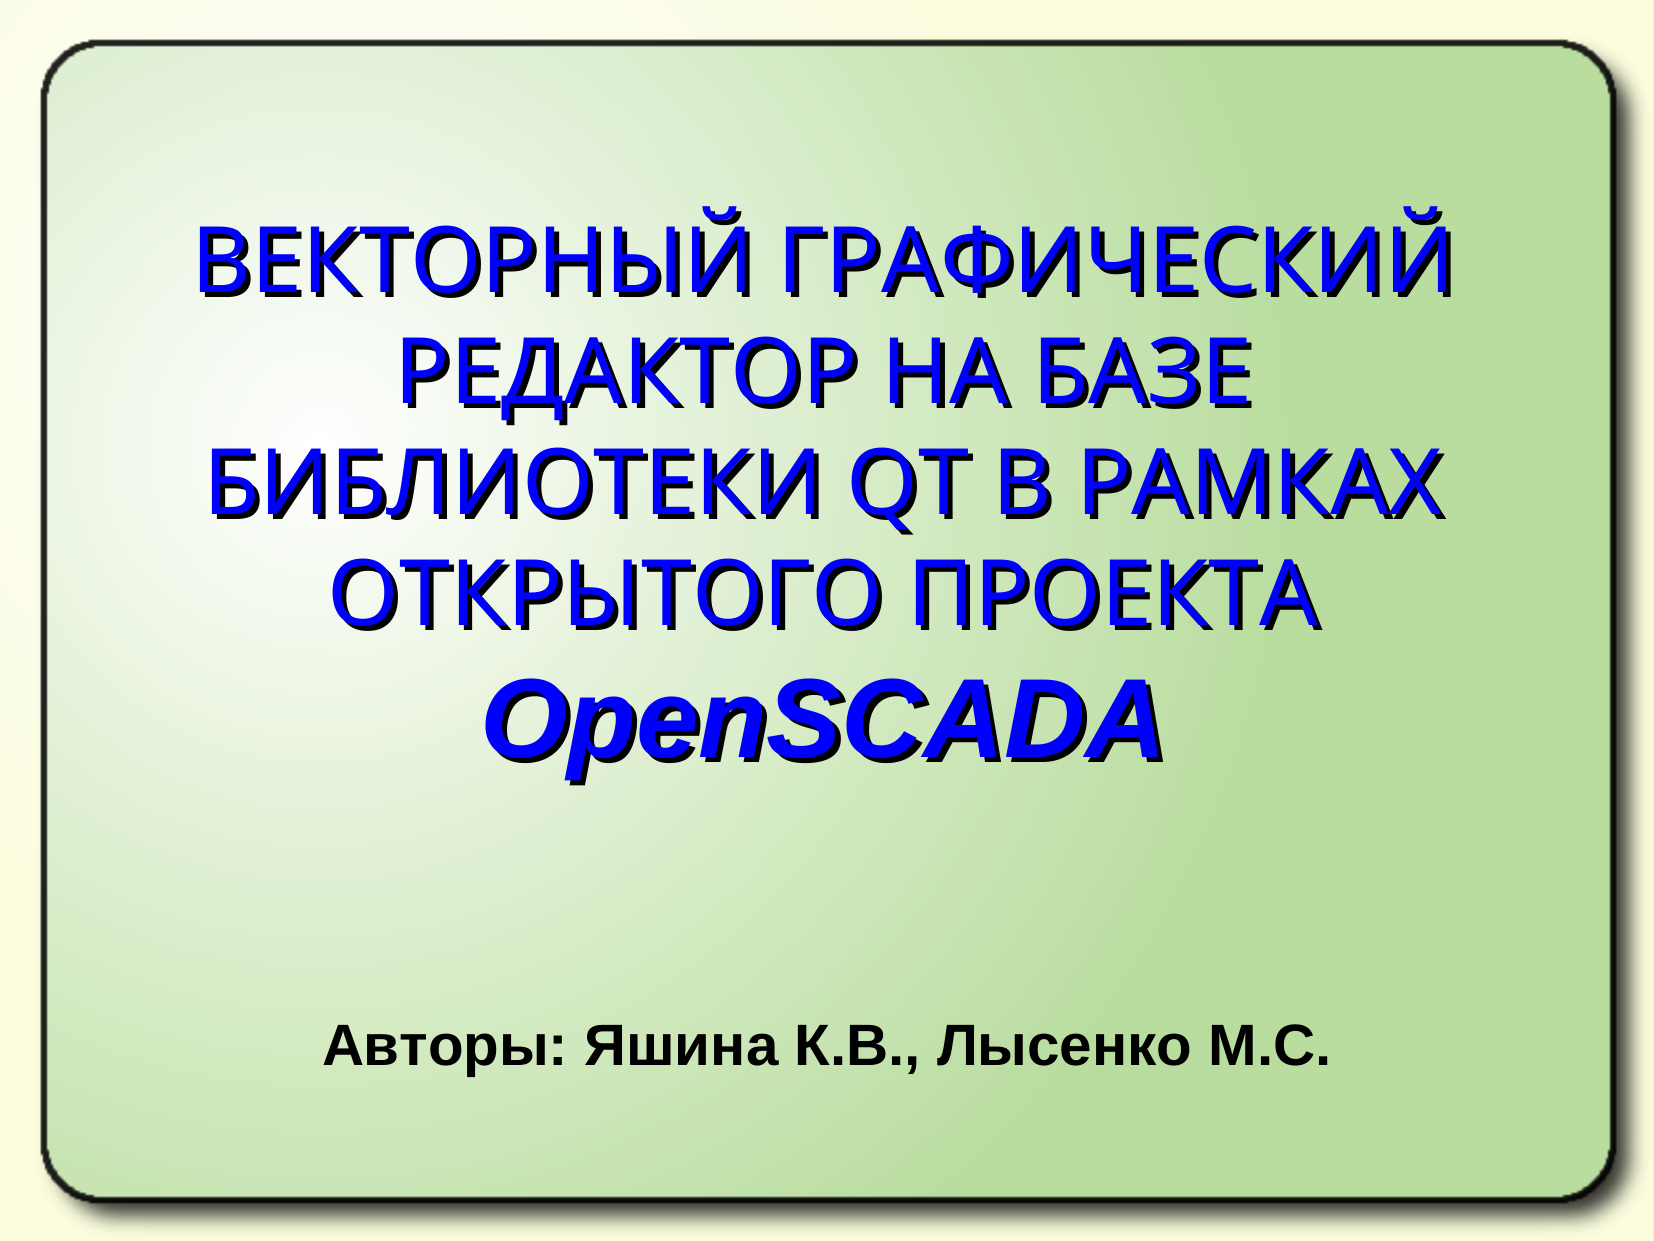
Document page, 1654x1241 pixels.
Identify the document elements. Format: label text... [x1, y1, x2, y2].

picture [0, 0, 1654, 1241]
subtitle Авторы: Яшина К.В., Лысенко М.С. [121, 944, 1533, 1156]
title ВЕКТОРНЫЙ ГРАФИЧЕСКИЙ РЕДАКТОР НА БАЗЕ БИБЛИОТЕКИ QT В РАМКАХ ОТКРЫТОГО ПРОЕКТА OpenSCADA [118, 153, 1530, 827]
